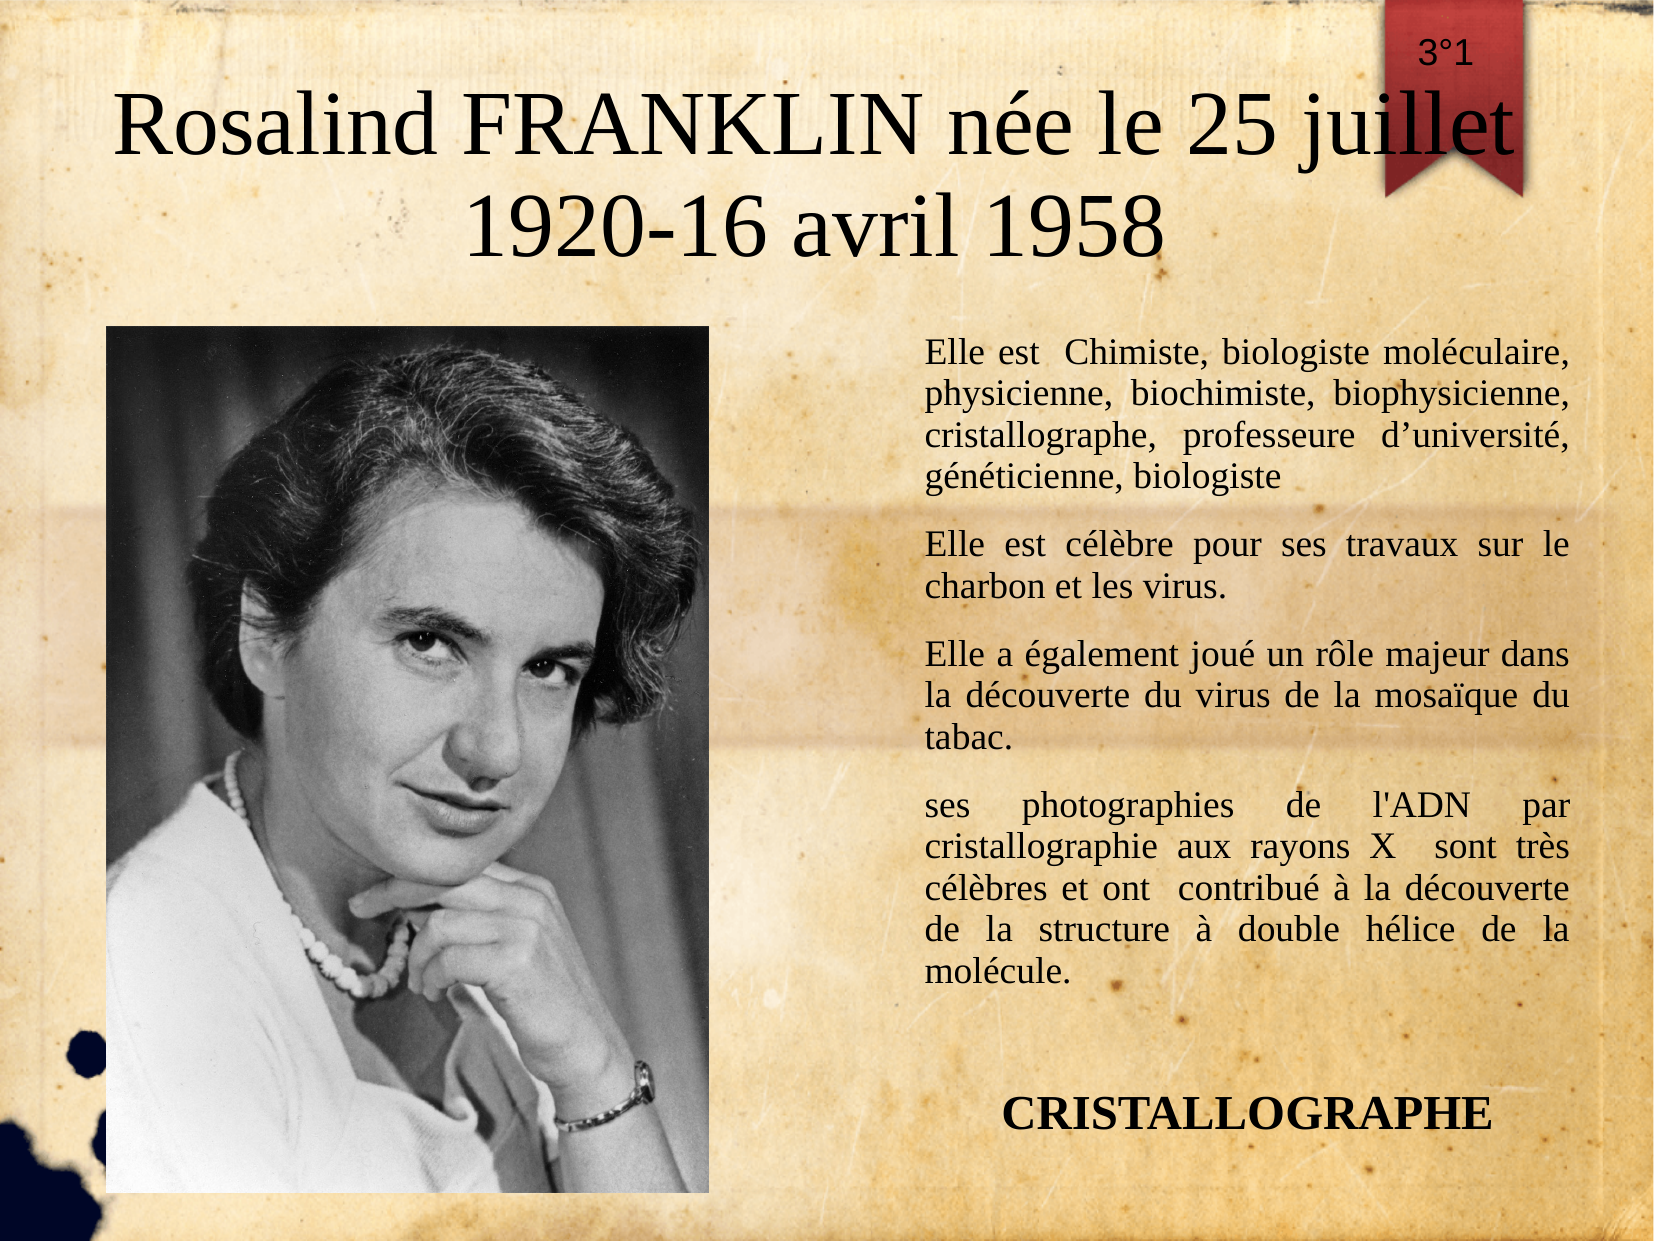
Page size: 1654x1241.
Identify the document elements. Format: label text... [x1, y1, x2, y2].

picture [0, 0, 1654, 1241]
title Rosalind FRANKLIN née le 25 juillet 1920-16 avril 1958 [70, 70, 1560, 278]
text_box 3°1 [1381, 23, 1536, 81]
list Elle est Chimiste, biologiste moléculaire, physicienne, biochimiste, biophysicienne, cristallographe, professeure d’université, généticienne, biologiste Elle est célèbre pour ses travaux sur le charbon et les virus. Elle a également joué un rôle majeur dans la découverte du virus de la mosaïque du tabac. ses photographies de l'ADN par cristallographie aux rayons X sont très célèbres et ont contribué à la découverte de la structure à double hélice de la molécule. CRISTALLOGRAPHE [860, 330, 1571, 1158]
list [884, 413, 1595, 745]
